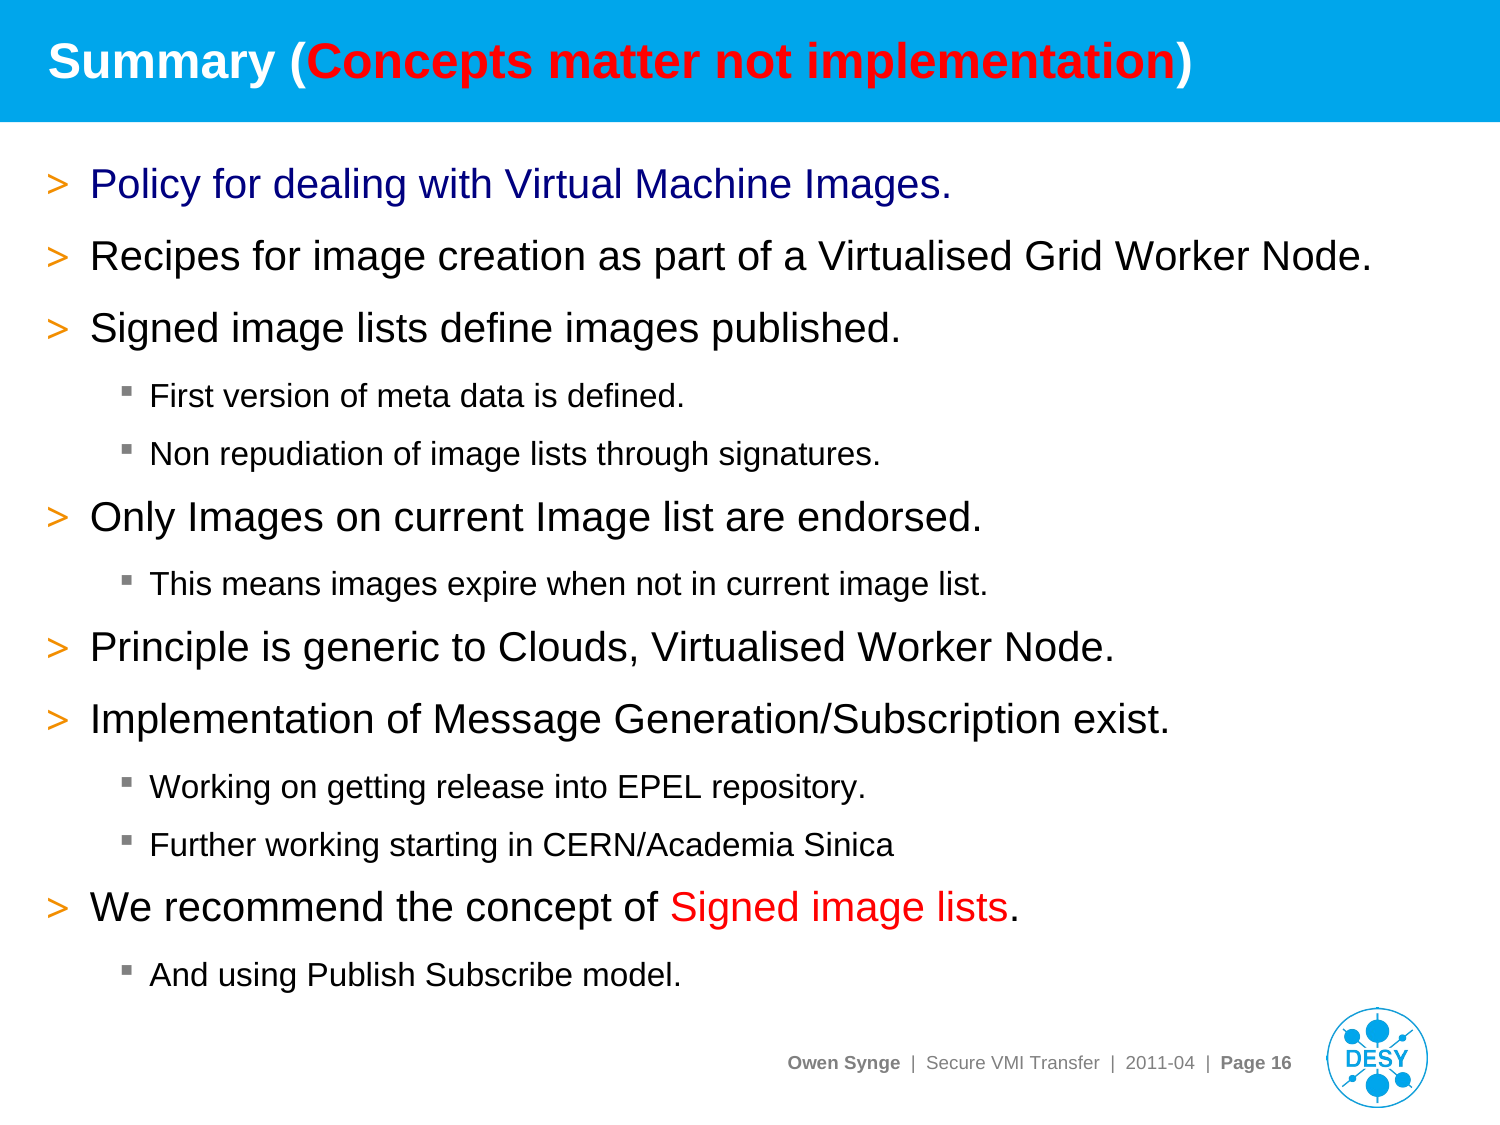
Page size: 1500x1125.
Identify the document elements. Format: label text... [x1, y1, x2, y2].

list Policy for dealing with Virtual Machine Images. Recipes for image creation as part of a Virtualised Grid Worker Node. Signed image lists define images published. First version of meta data is defined. Non repudiation of image lists through signatures. Only Images on current Image list are endorsed. This means images expire when not in current image list. Principle is generic to Clouds, Virtualised Worker Node. Implementation of Message Generation/Subscription exist. Working on getting release into EPEL repository. Further working starting in CERN/Academia Sinica We recommend the concept of Signed image lists. And using Publish Subscribe model. [46, 160, 1444, 994]
picture [1326, 1007, 1428, 1108]
title Summary (Concepts matter not implementation) [47, 24, 1446, 99]
